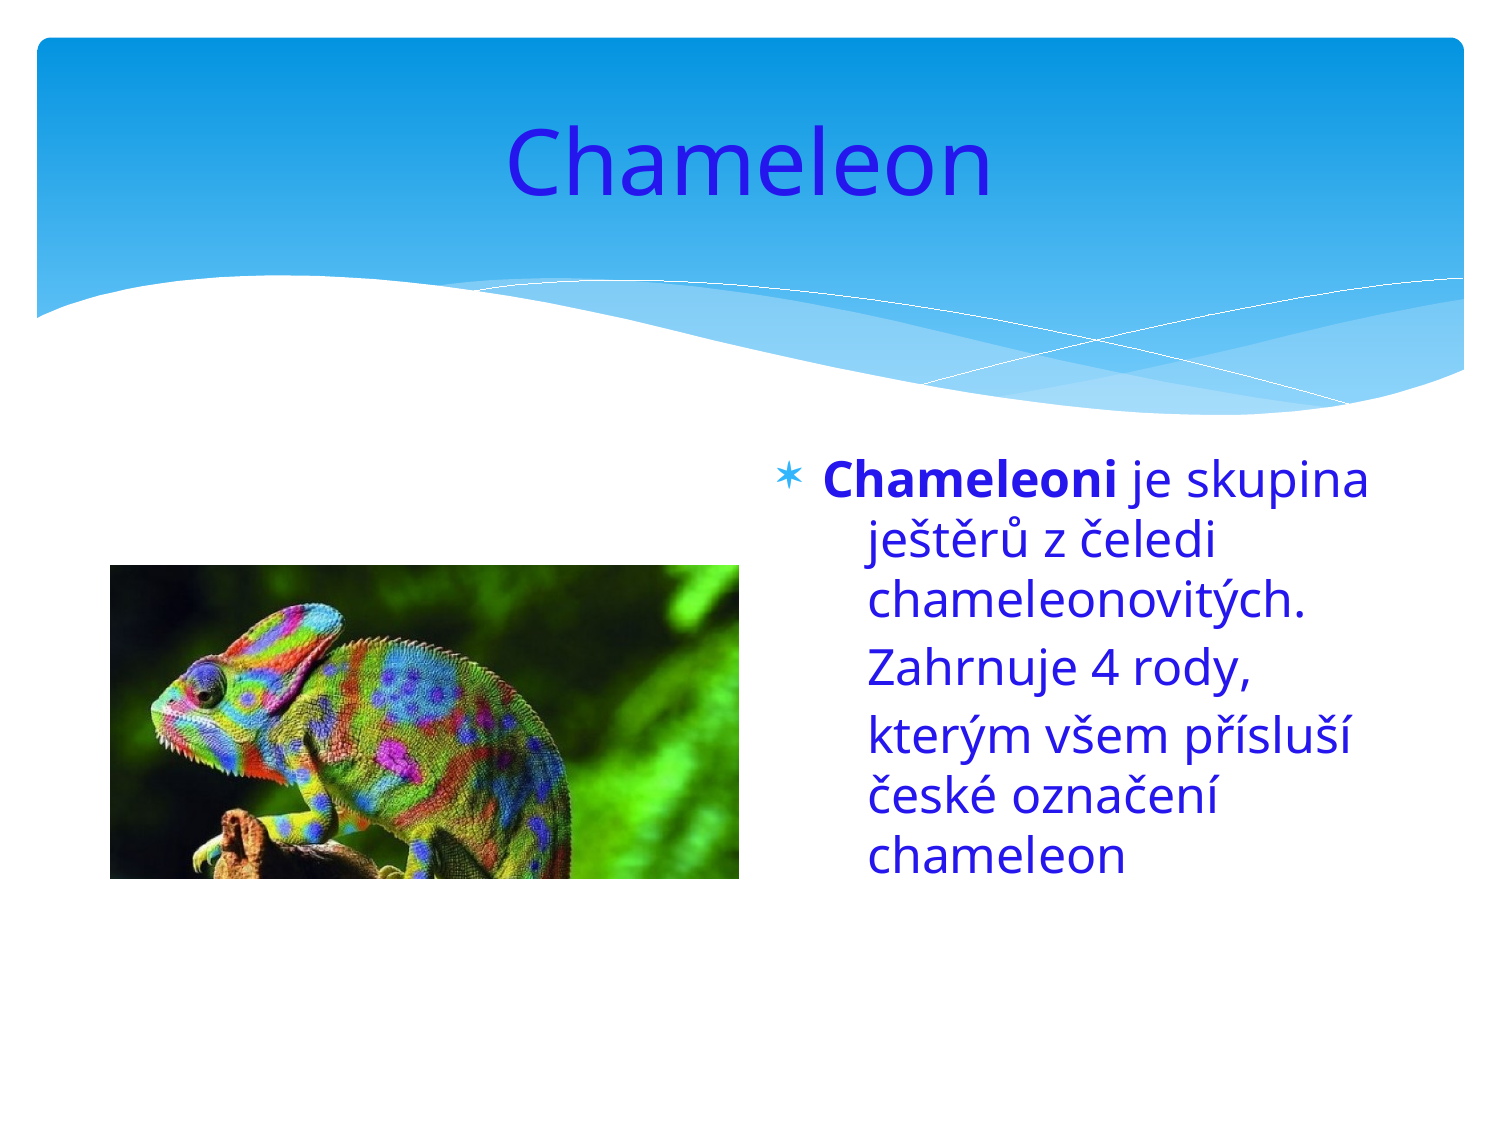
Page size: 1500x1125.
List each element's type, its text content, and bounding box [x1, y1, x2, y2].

picture [110, 565, 739, 880]
list Chameleoni je skupina ještěrů z čeledi chameleonovitých. Zahrnuje 4 rody, kterým všem přísluší české označení chameleon [761, 439, 1389, 1006]
title Chameleon [75, 55, 1426, 262]
